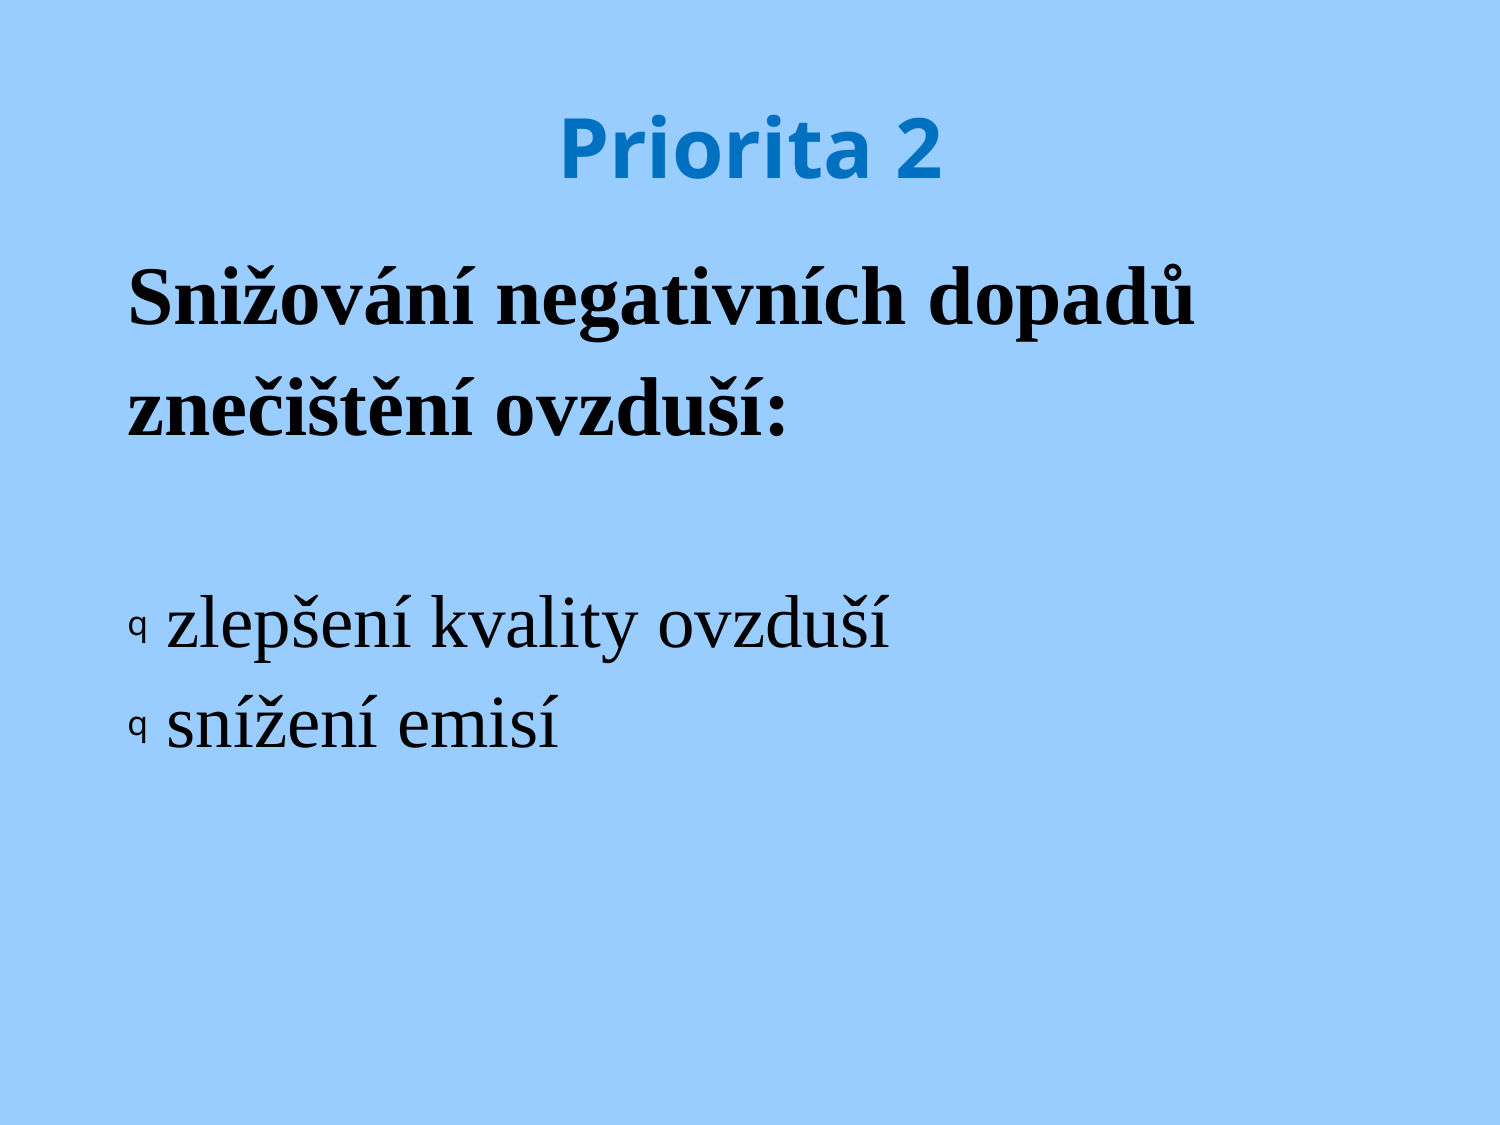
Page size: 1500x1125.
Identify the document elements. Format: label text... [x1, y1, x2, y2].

title Priorita 2 [112, 58, 1388, 235]
text_box Snižování negativních dopadů znečištění ovzduší: zlepšení kvality ovzduší snížení emisí [112, 224, 1369, 817]
